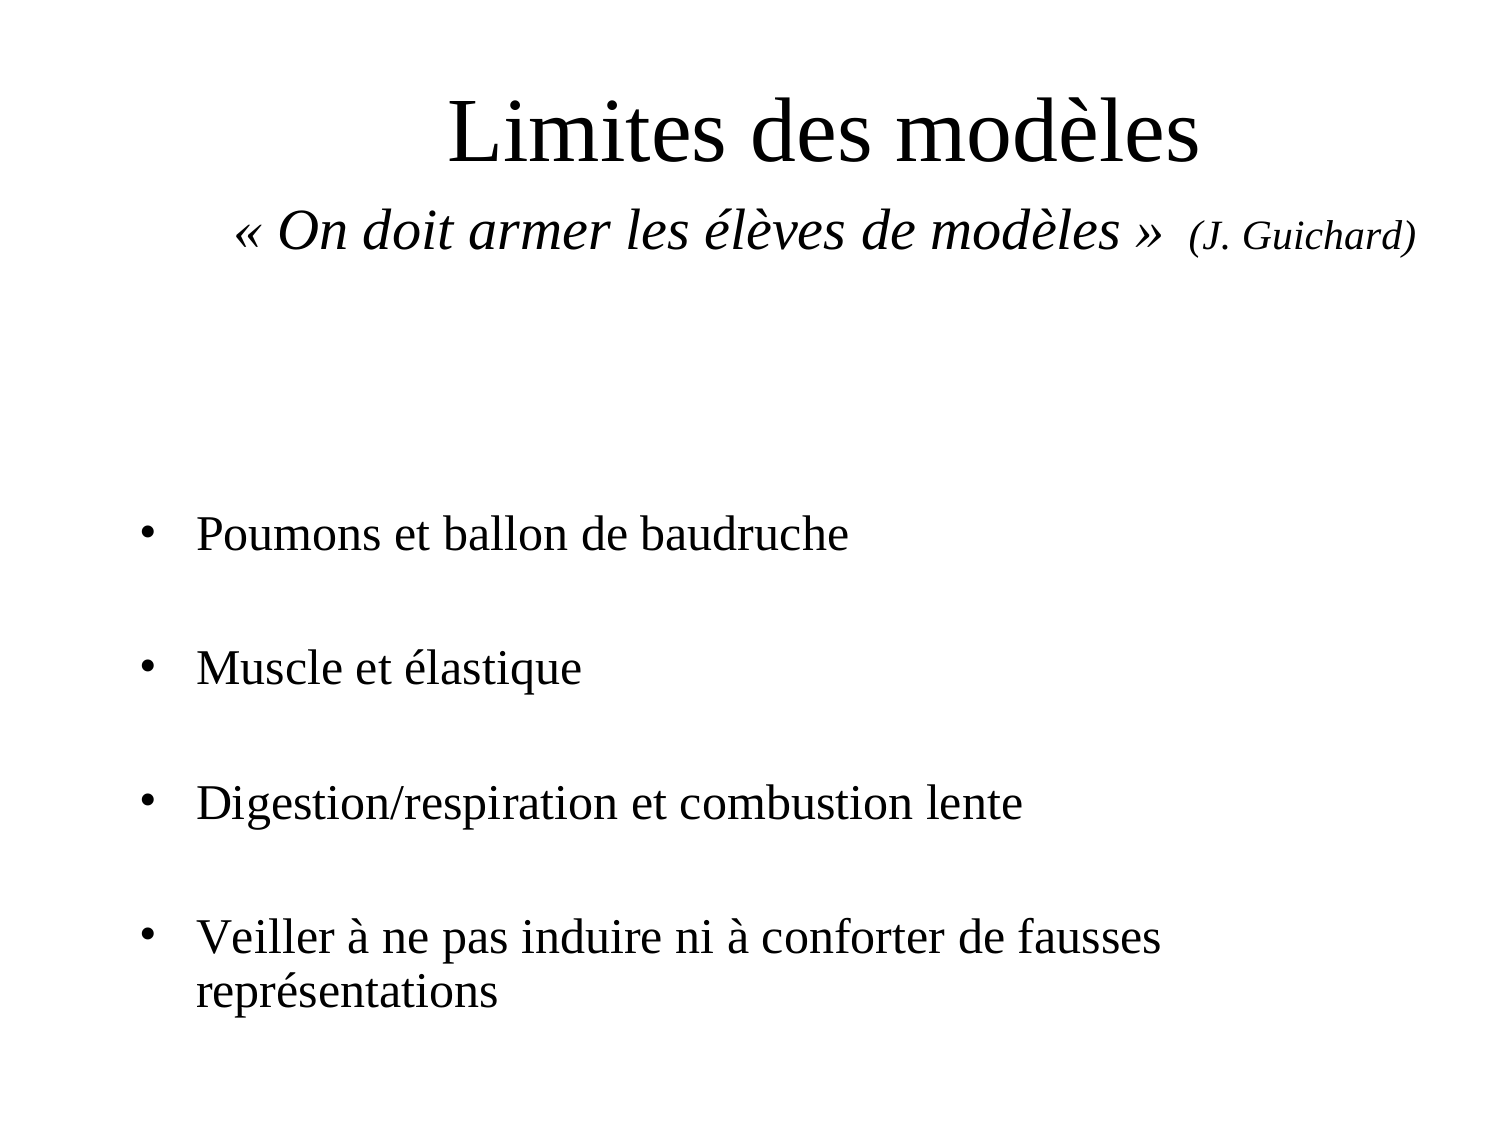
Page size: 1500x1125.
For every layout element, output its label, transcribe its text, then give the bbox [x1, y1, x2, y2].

list Poumons et ballon de baudruche Muscle et élastique Digestion/respiration et combustion lente Veiller à ne pas induire ni à conforter de fausses représentations [125, 499, 1401, 1038]
title Limites des modèles « On doit armer les élèves de modèles » (J. Guichard) [150, 0, 1500, 325]
